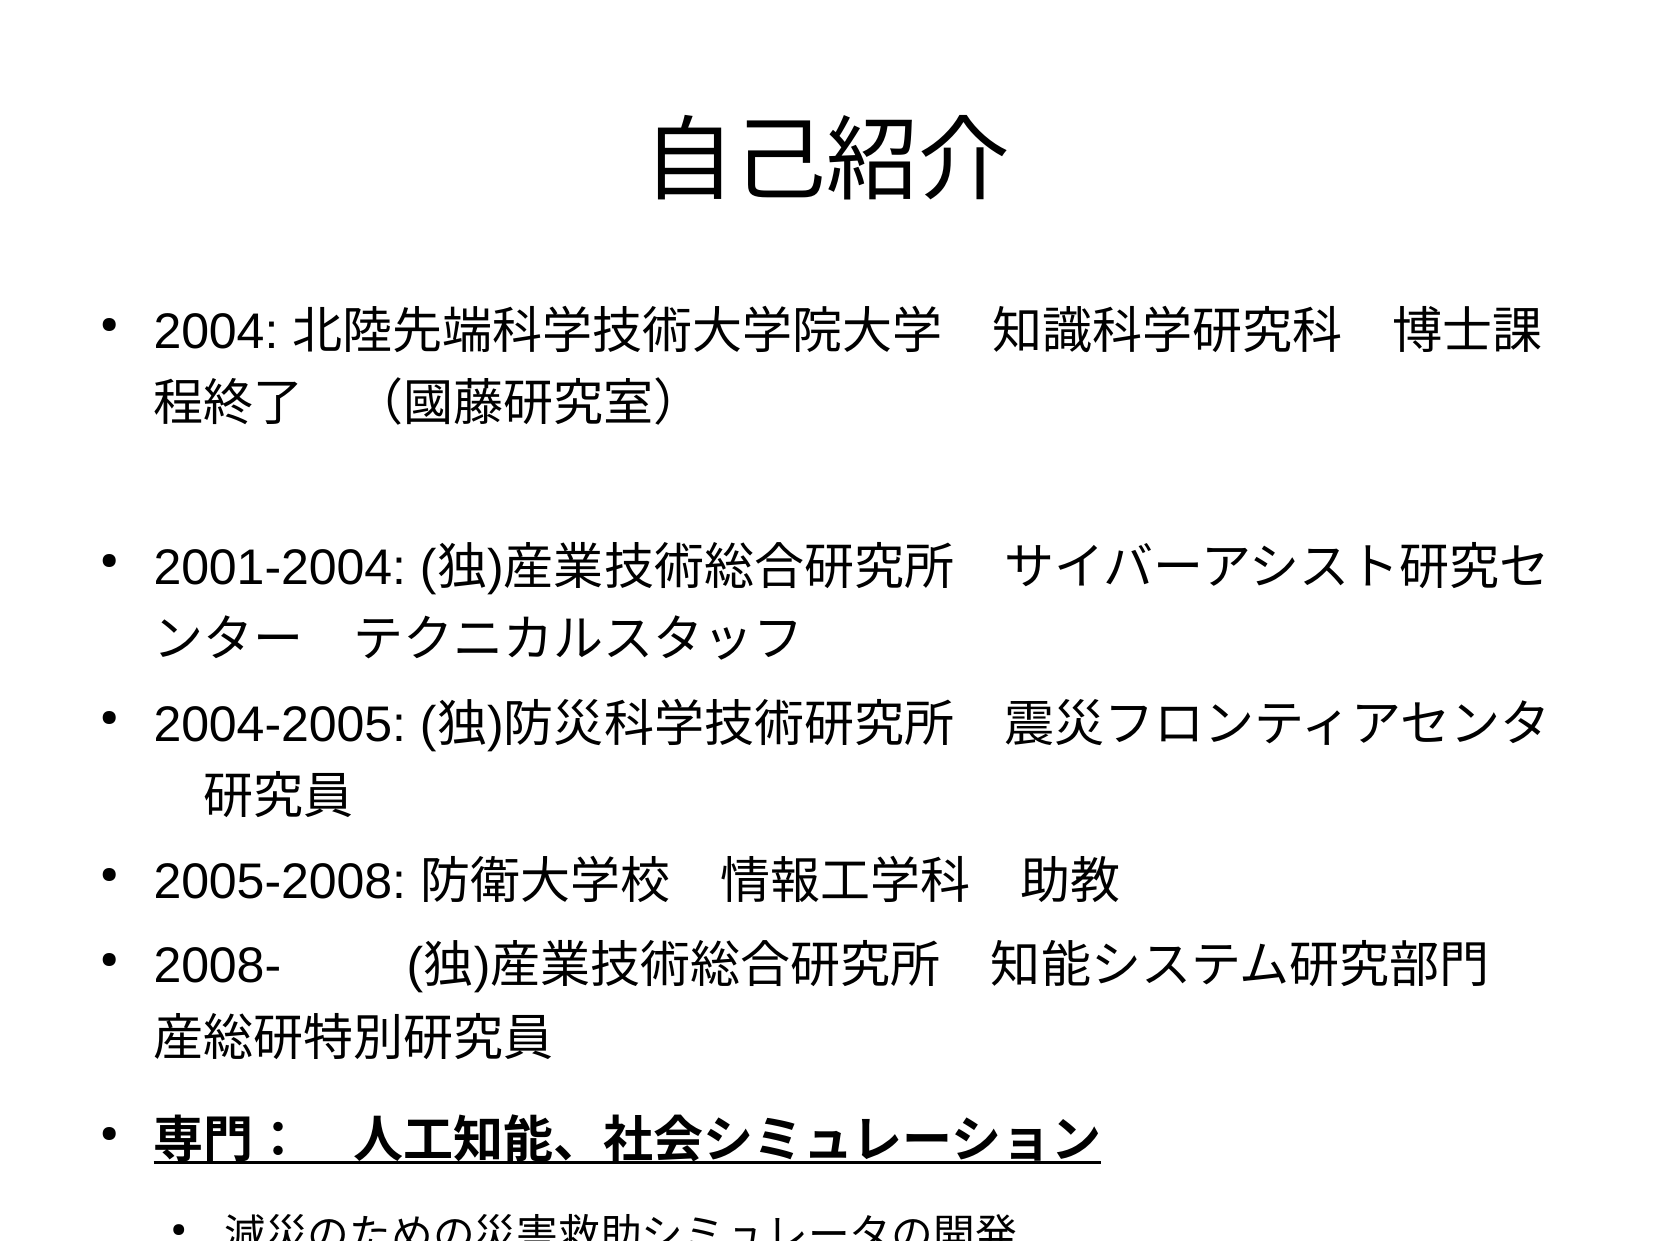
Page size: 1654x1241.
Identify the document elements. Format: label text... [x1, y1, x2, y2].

title 自己紹介 [82, 49, 1571, 257]
list 2004: 北陸先端科学技術大学院大学 知識科学研究科 博士課程終了 （國藤研究室） 2001-2004: (独)産業技術総合研究所 サイバーアシスト研究センター テクニカルスタッフ 2004-2005: (独)防災科学技術研究所 震災フロンティアセンタ 研究員 2005-2008: 防衛大学校 情報工学科 助教 2008- (独)産業技術総合研究所 知能システム研究部門 産総研特別研究員 専門： 人工知能、社会シミュレーション 減災のための災害救助シミュレータの開発 複雑なネットワークの創発のためのシミュレーション [82, 290, 1571, 1107]
